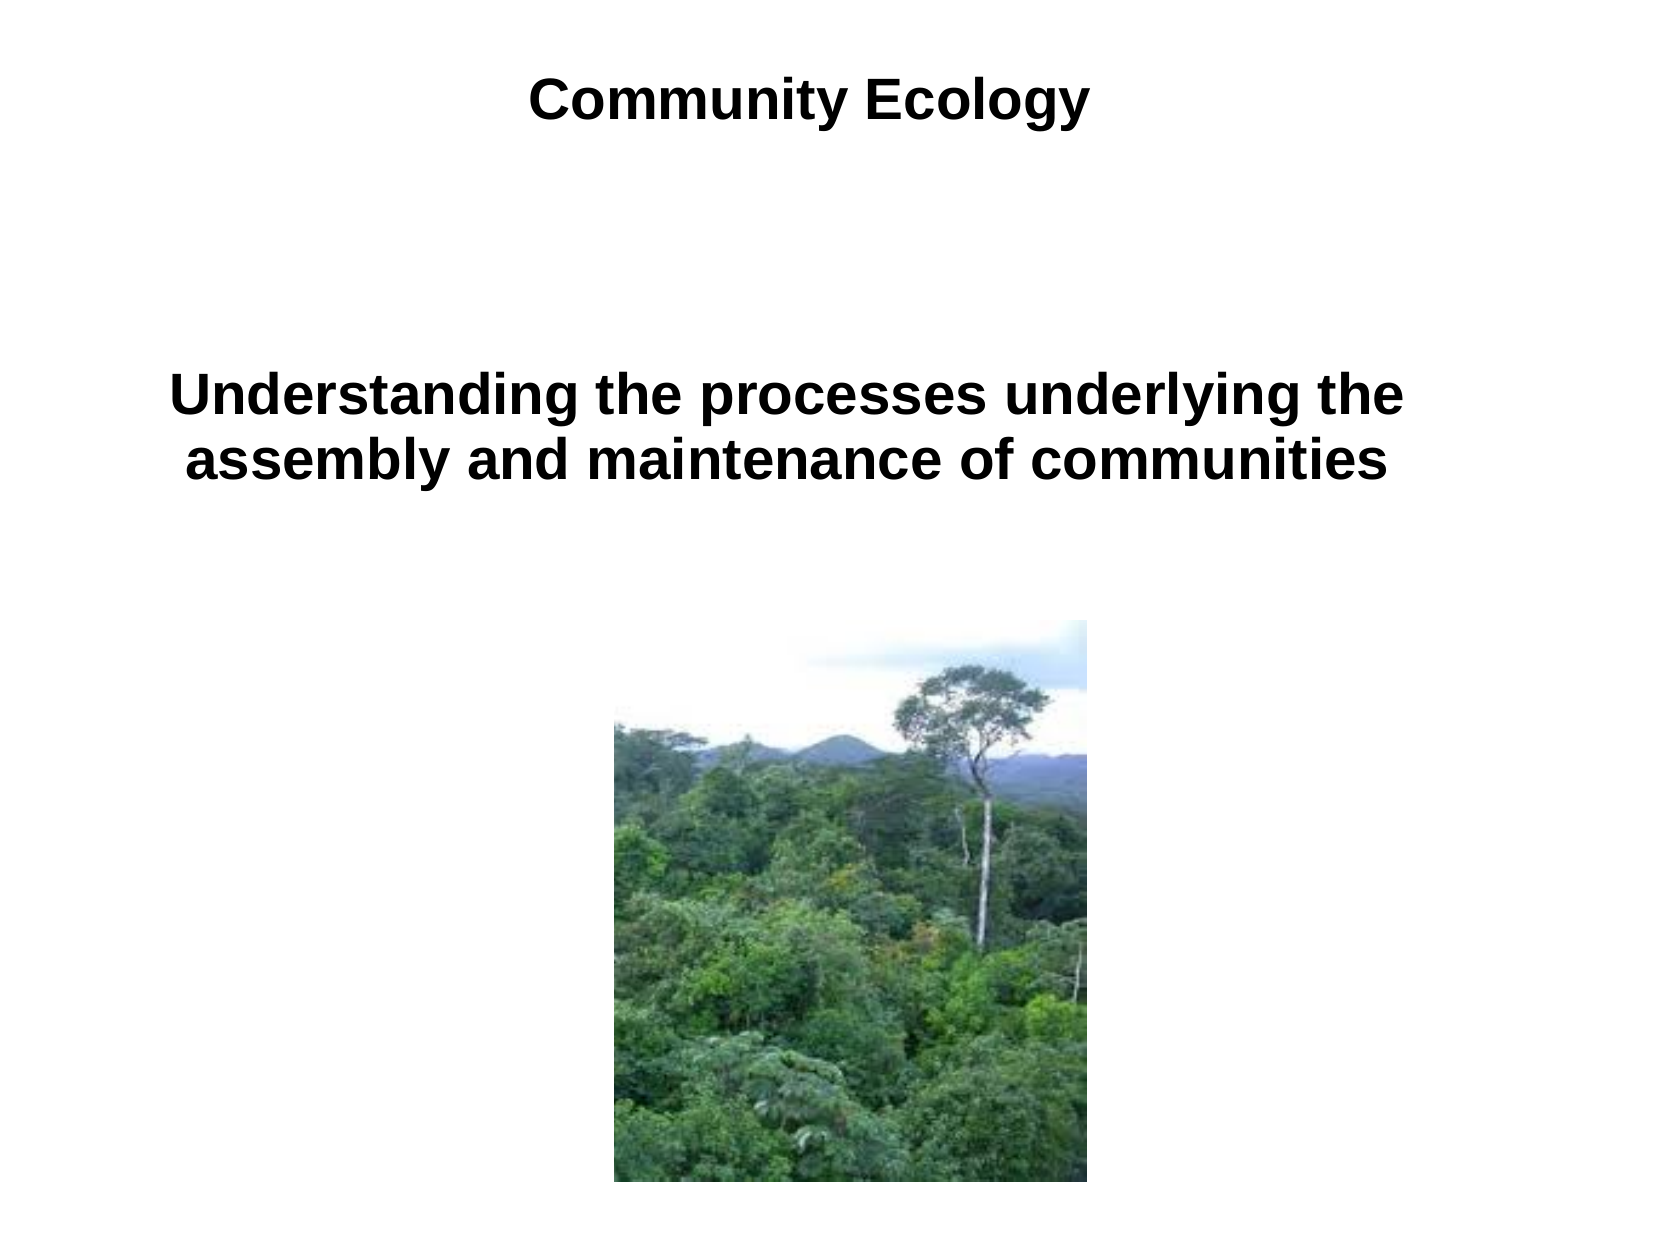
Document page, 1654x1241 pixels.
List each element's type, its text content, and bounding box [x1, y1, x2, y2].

text_box Community Ecology [513, 59, 1105, 141]
picture [614, 620, 1087, 1182]
text_box Understanding the processes underlying the assembly and maintenance of communities [154, 354, 1501, 503]
